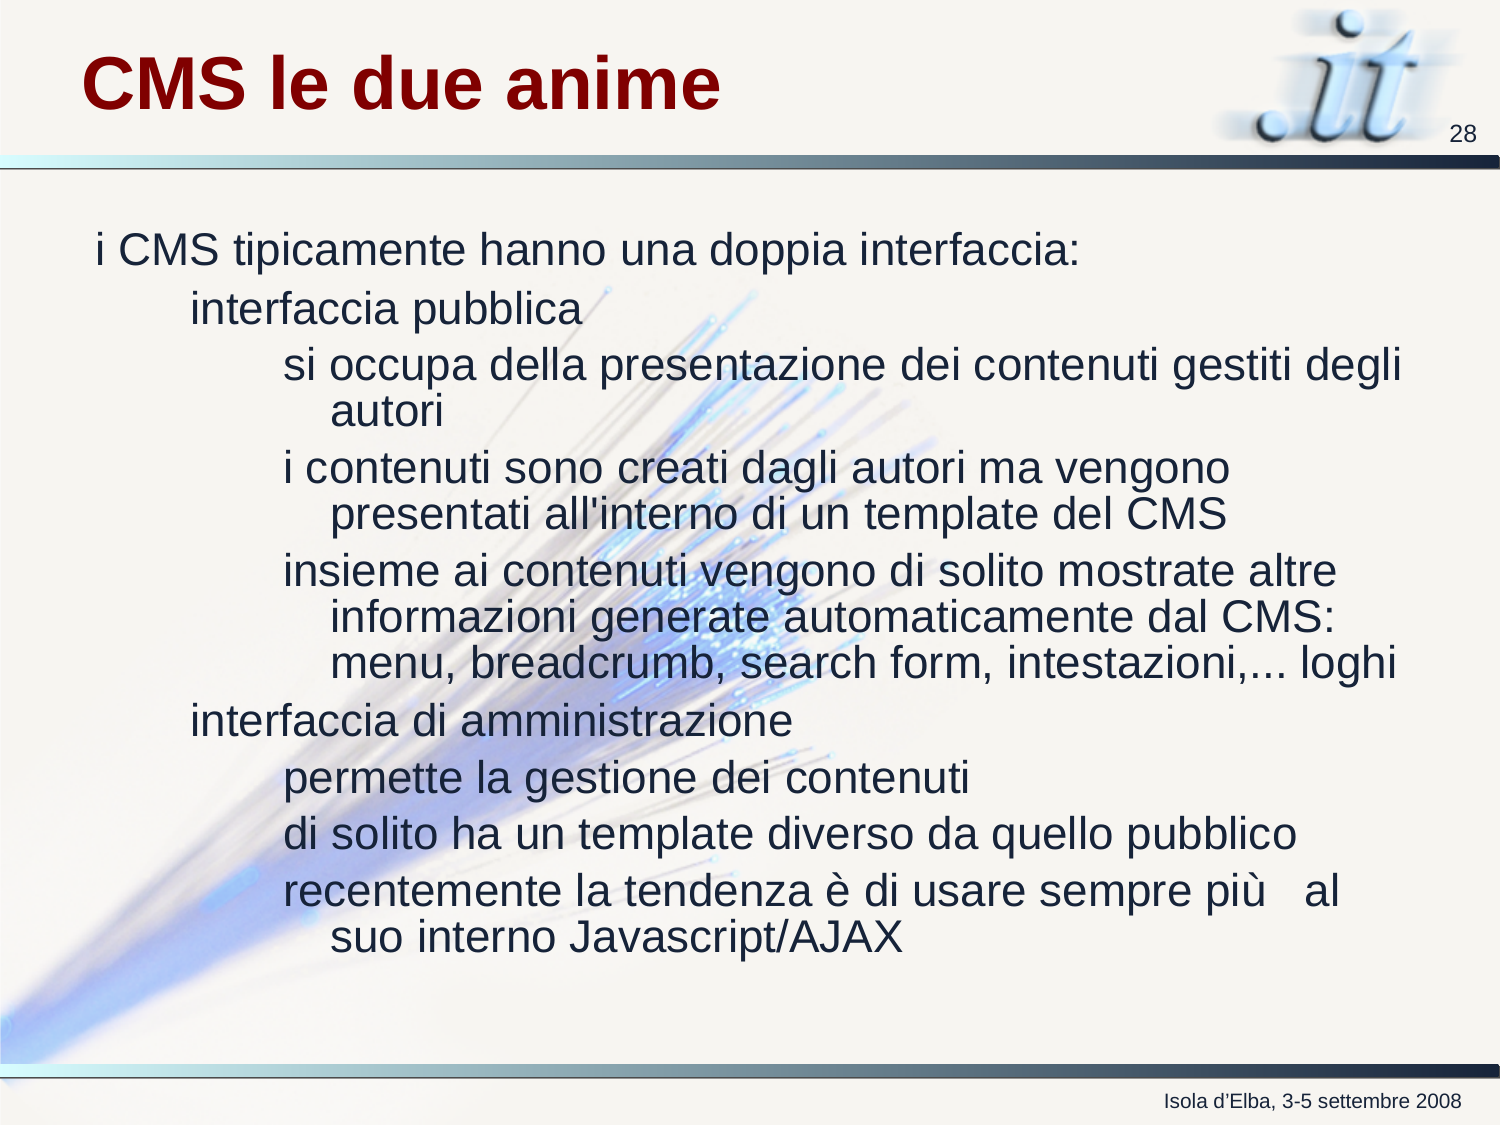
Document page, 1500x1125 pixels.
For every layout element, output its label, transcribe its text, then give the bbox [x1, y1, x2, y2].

picture [0, 170, 1500, 1066]
list i CMS tipicamente hanno una doppia interfaccia: interfaccia pubblica si occupa della presentazione dei contenuti gestiti degli autori i contenuti sono creati dagli autori ma vengono presentati all'interno di un template del CMS insieme ai contenuti vengono di solito mostrate altre informazioni generate automaticamente dal CMS: menu, breadcrumb, search form, intestazioni,... loghi interfaccia di amministrazione permette la gestione dei contenuti di solito ha un template diverso da quello pubblico recentemente la tendenza è di usare sempre più al suo interno Javascript/AJAX [81, 221, 1425, 987]
title CMS le due anime [81, 25, 1198, 148]
picture [0, 0, 1500, 157]
picture [0, 1079, 1500, 1125]
